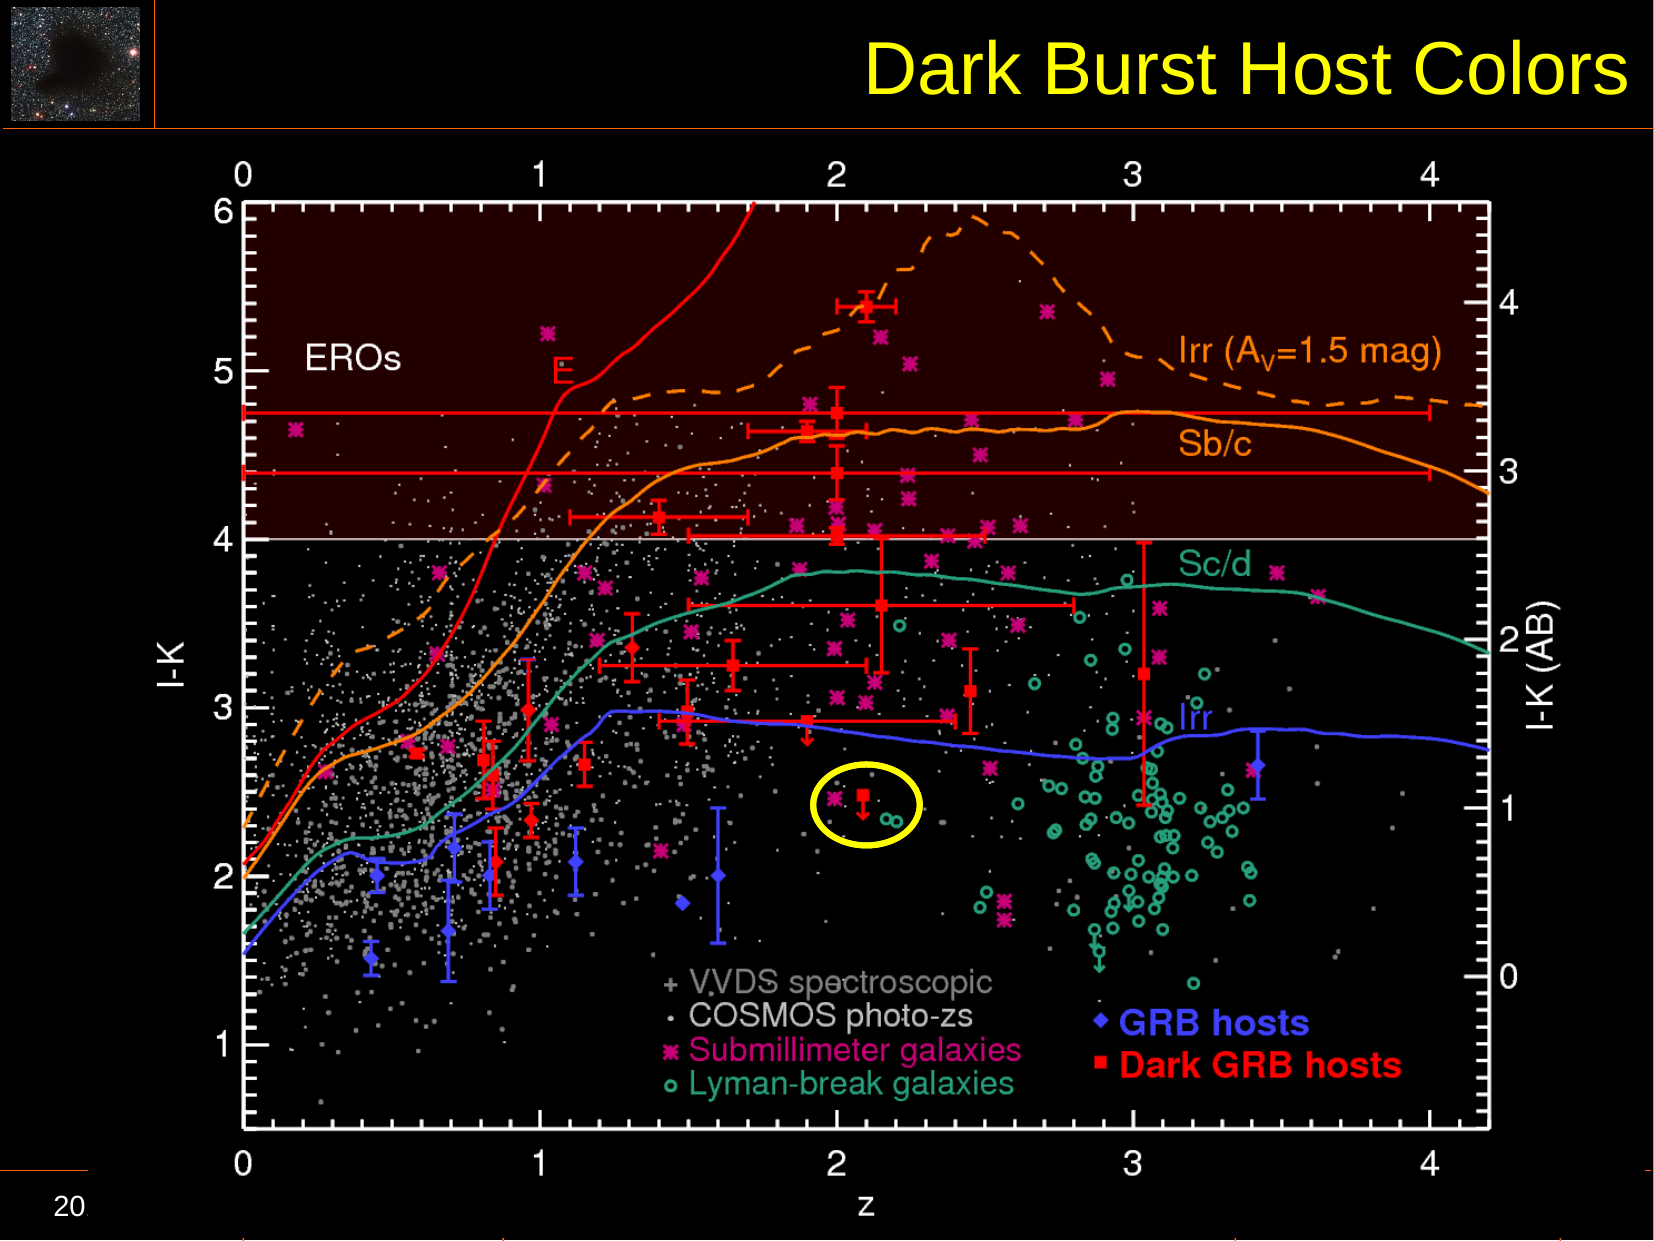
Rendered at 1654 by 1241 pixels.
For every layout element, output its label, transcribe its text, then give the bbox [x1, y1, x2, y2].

title Dark Burst Host Colors [225, 17, 1631, 119]
picture [88, 150, 1645, 1238]
picture [11, 7, 140, 121]
